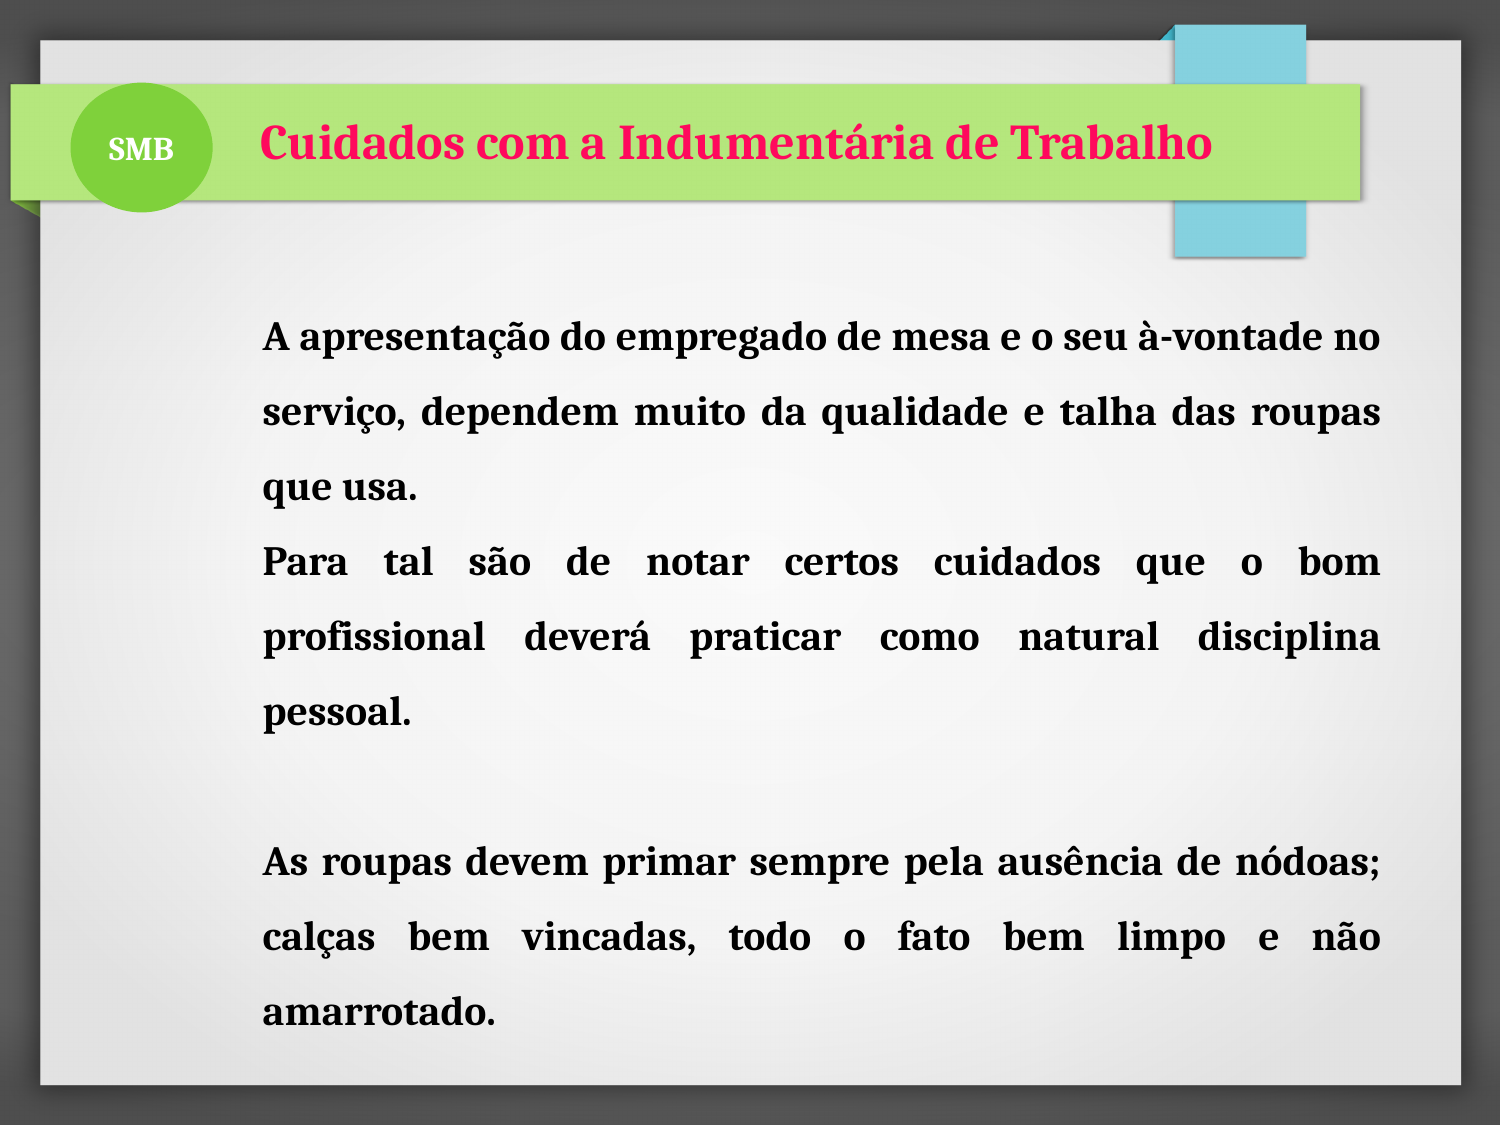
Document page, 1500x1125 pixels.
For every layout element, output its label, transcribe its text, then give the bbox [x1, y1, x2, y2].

text_box SMB [70, 82, 213, 213]
picture [0, 0, 1500, 1125]
text_box Cuidados com a Indumentária de Trabalho [236, 102, 1264, 178]
text_box A apresentação do empregado de mesa e o seu à-vontade no serviço, dependem muito da qualidade e talha das roupas que usa. Para tal são de notar certos cuidados que o bom profissional deverá praticar como natural disciplina pessoal. As roupas devem primar sempre pela ausência de nódoas; calças bem vincadas, todo o fato bem limpo e não amarrotado. [248, 275, 1397, 1041]
